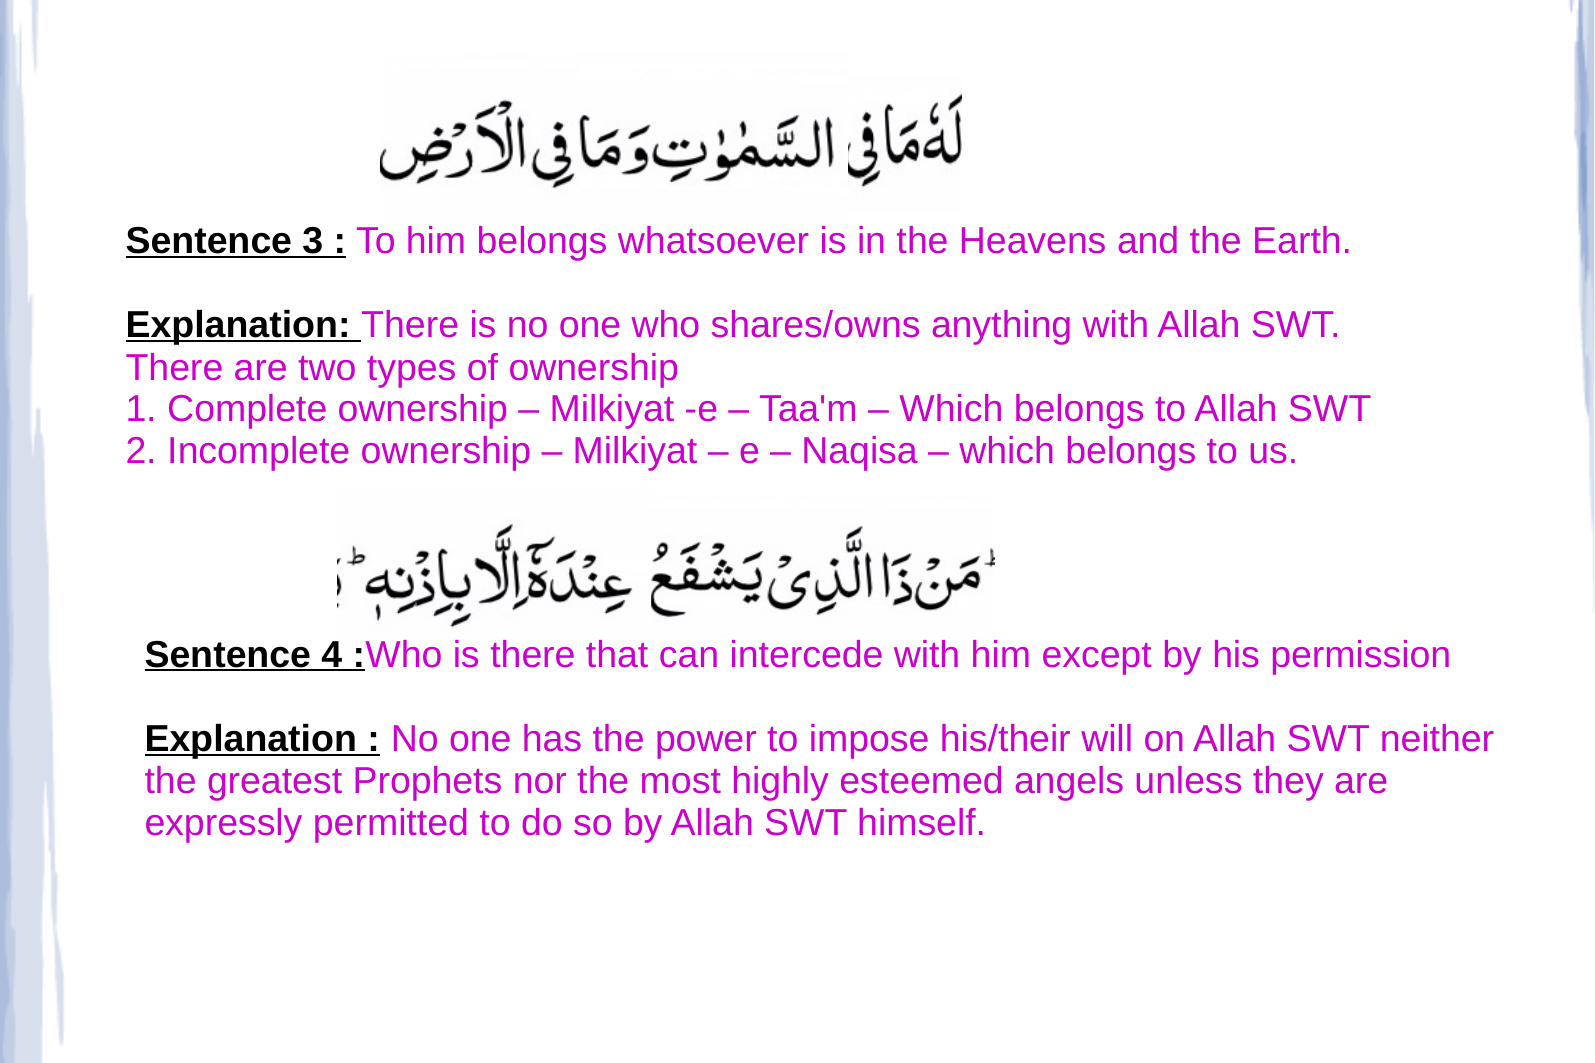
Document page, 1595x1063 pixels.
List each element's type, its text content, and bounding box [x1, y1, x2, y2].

text_box Sentence 3 : To him belongs whatsoever is in the Heavens and the Earth. Explanation: There is no one who shares/owns anything with Allah SWT. There are two types of ownership 1. Complete ownership – Milkiyat -e – Taa'm – Which belongs to Allah SWT 2. Incomplete ownership – Milkiyat – e – Naqisa – which belongs to us. [110, 212, 1489, 497]
picture [0, 0, 1595, 1063]
text_box Sentence 4 :Who is there that can intercede with him except by his permission Explanation : No one has the power to impose his/their will on Allah SWT neither the greatest Prophets nor the most highly esteemed angels unless they are expressly permitted to do so by Allah SWT himself. [129, 625, 1520, 855]
